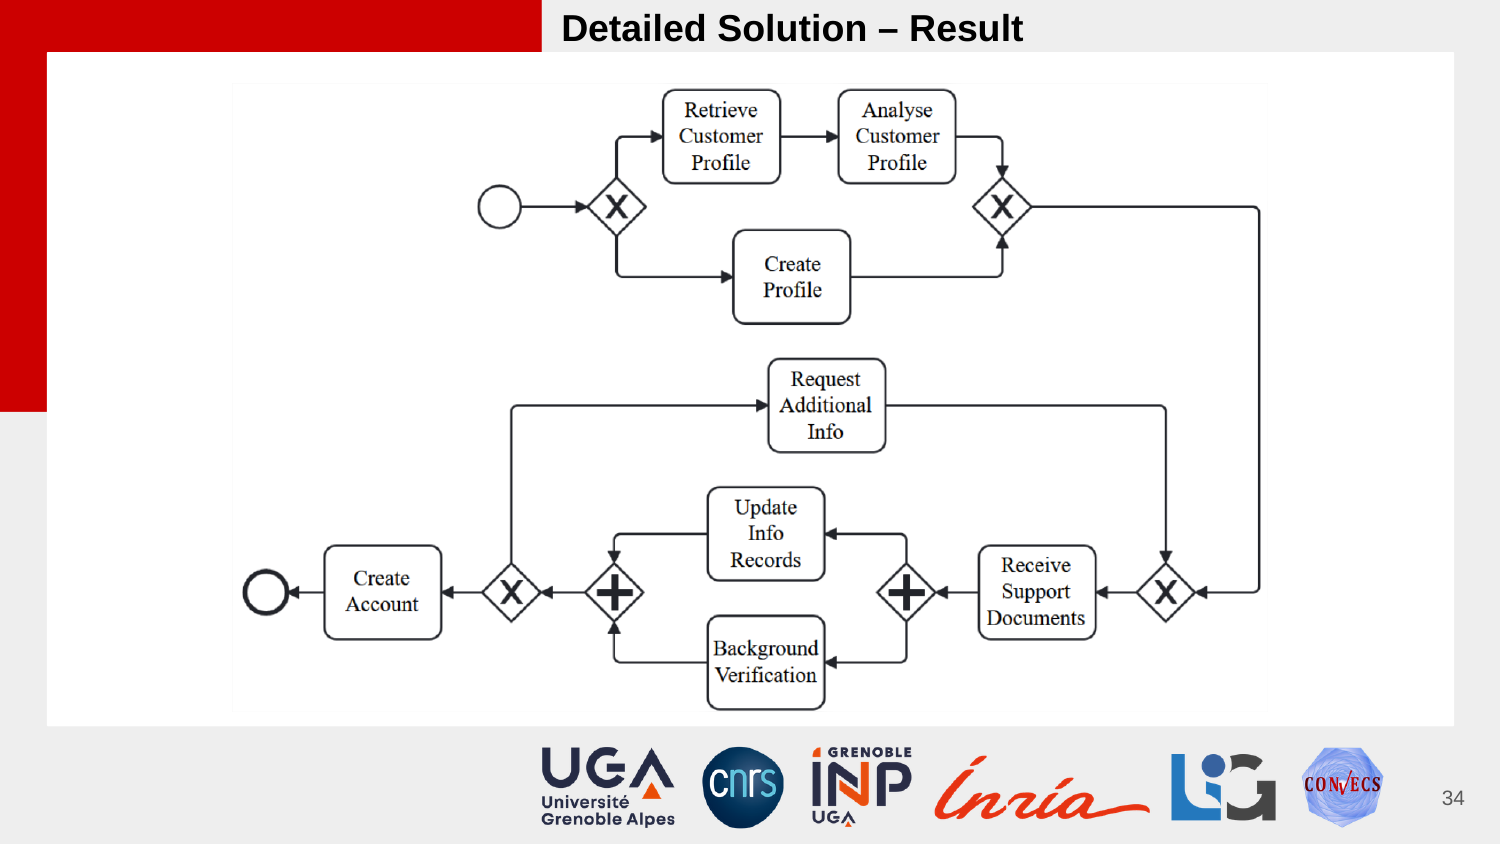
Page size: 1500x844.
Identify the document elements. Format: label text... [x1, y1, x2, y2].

picture [0, 0, 1500, 844]
text_box Detailed Solution – Result [546, 0, 1441, 55]
slide_number <numéro> [1389, 764, 1480, 830]
